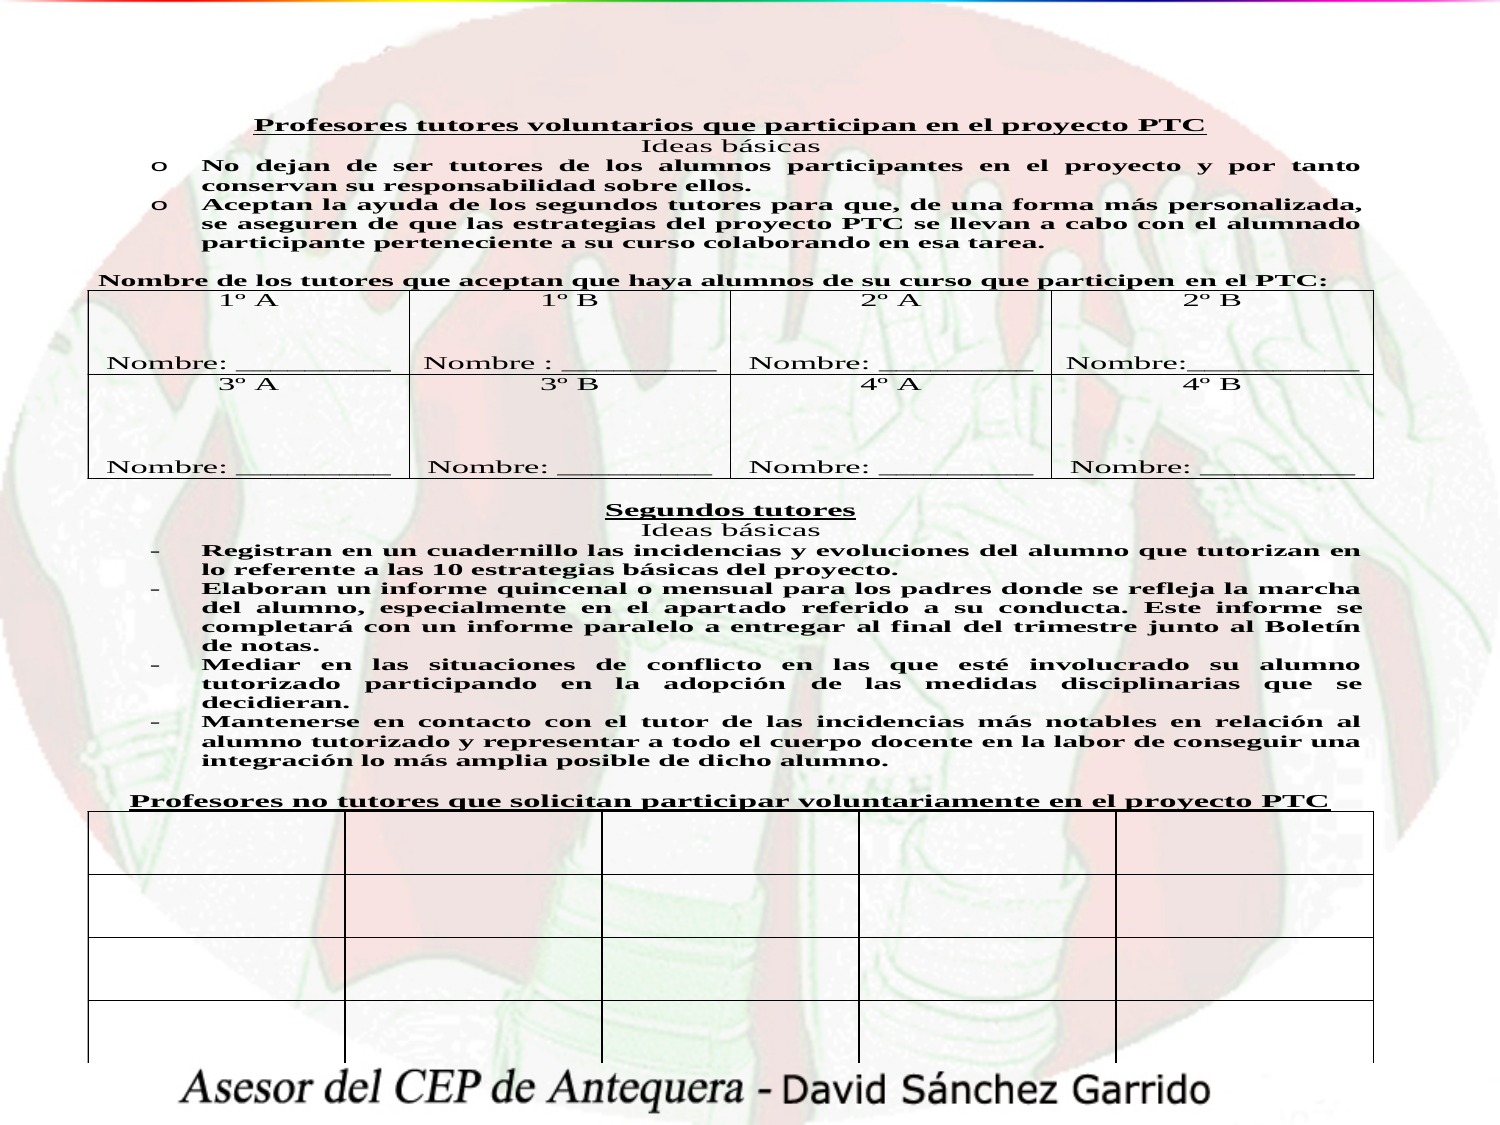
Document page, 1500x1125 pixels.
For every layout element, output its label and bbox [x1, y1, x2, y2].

chart [87, 115, 1375, 1063]
picture [0, 0, 1500, 1125]
